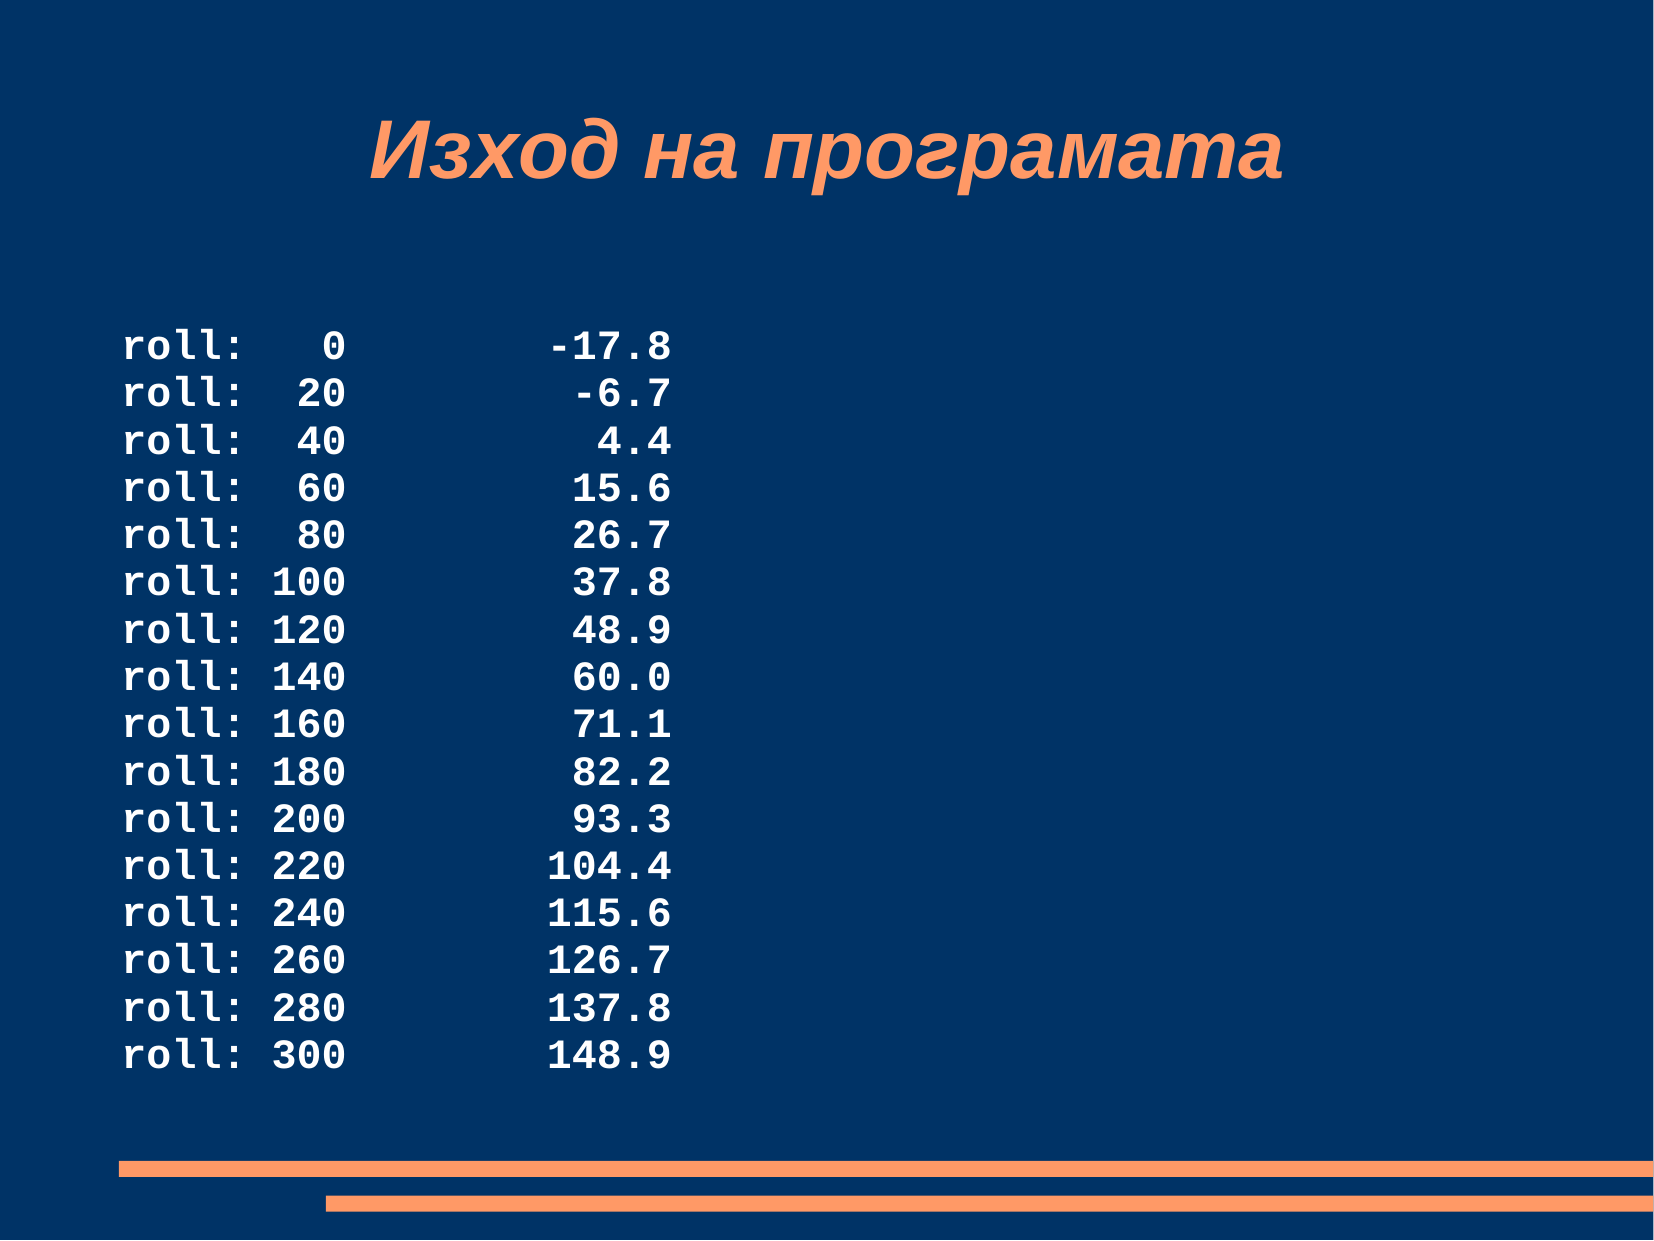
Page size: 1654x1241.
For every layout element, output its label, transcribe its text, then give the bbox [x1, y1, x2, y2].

title Изход на програмата [121, 46, 1534, 254]
subtitle roll: 0 -17.8 roll: 20 -6.7 roll: 40 4.4 roll: 60 15.6 roll: 80 26.7 roll: 100 37.8 roll: 120 48.9 roll: 140 60.0 roll: 160 71.1 roll: 180 82.2 roll: 200 93.3 roll: 220 104.4 roll: 240 115.6 roll: 260 126.7 roll: 280 137.8 roll: 300 148.9 [121, 320, 1561, 1133]
